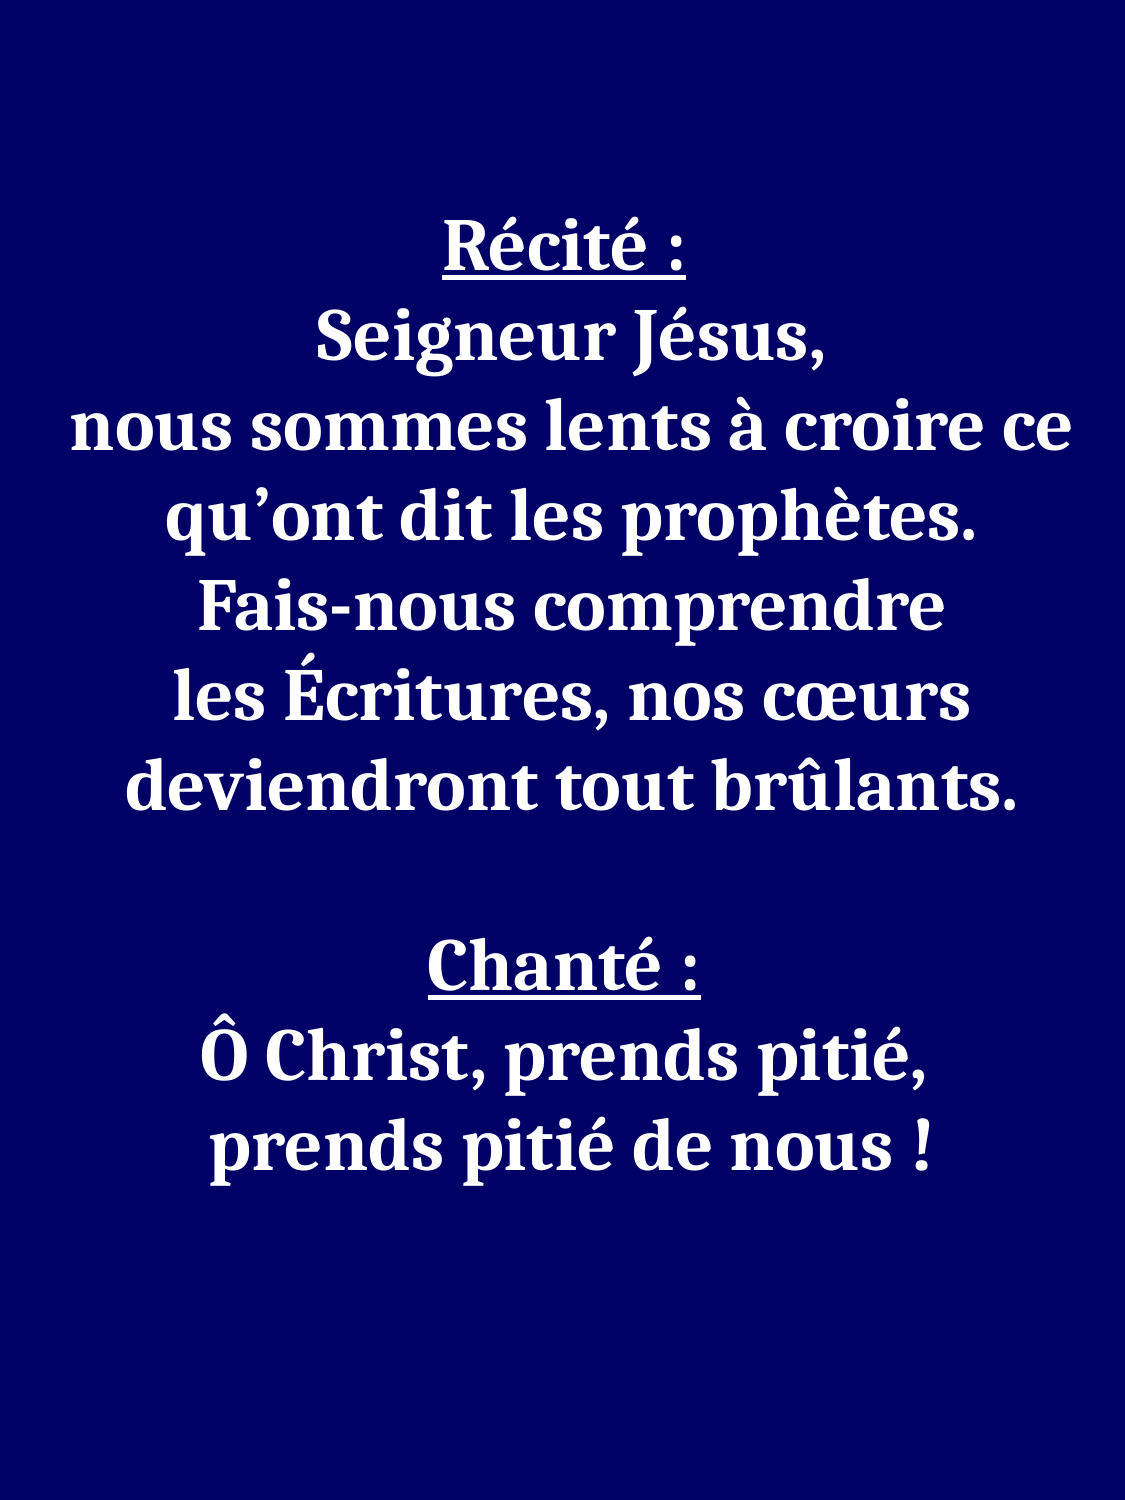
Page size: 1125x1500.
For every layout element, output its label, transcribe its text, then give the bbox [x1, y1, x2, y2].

text_box Récité : Seigneur Jésus, nous sommes lents à croire ce qu’ont dit les prophètes. Fais-nous comprendre les Écritures, nos cœurs deviendront tout brûlants. Chanté : Ô Christ, prends pitié, prends pitié de nous ! [47, 187, 1098, 1140]
